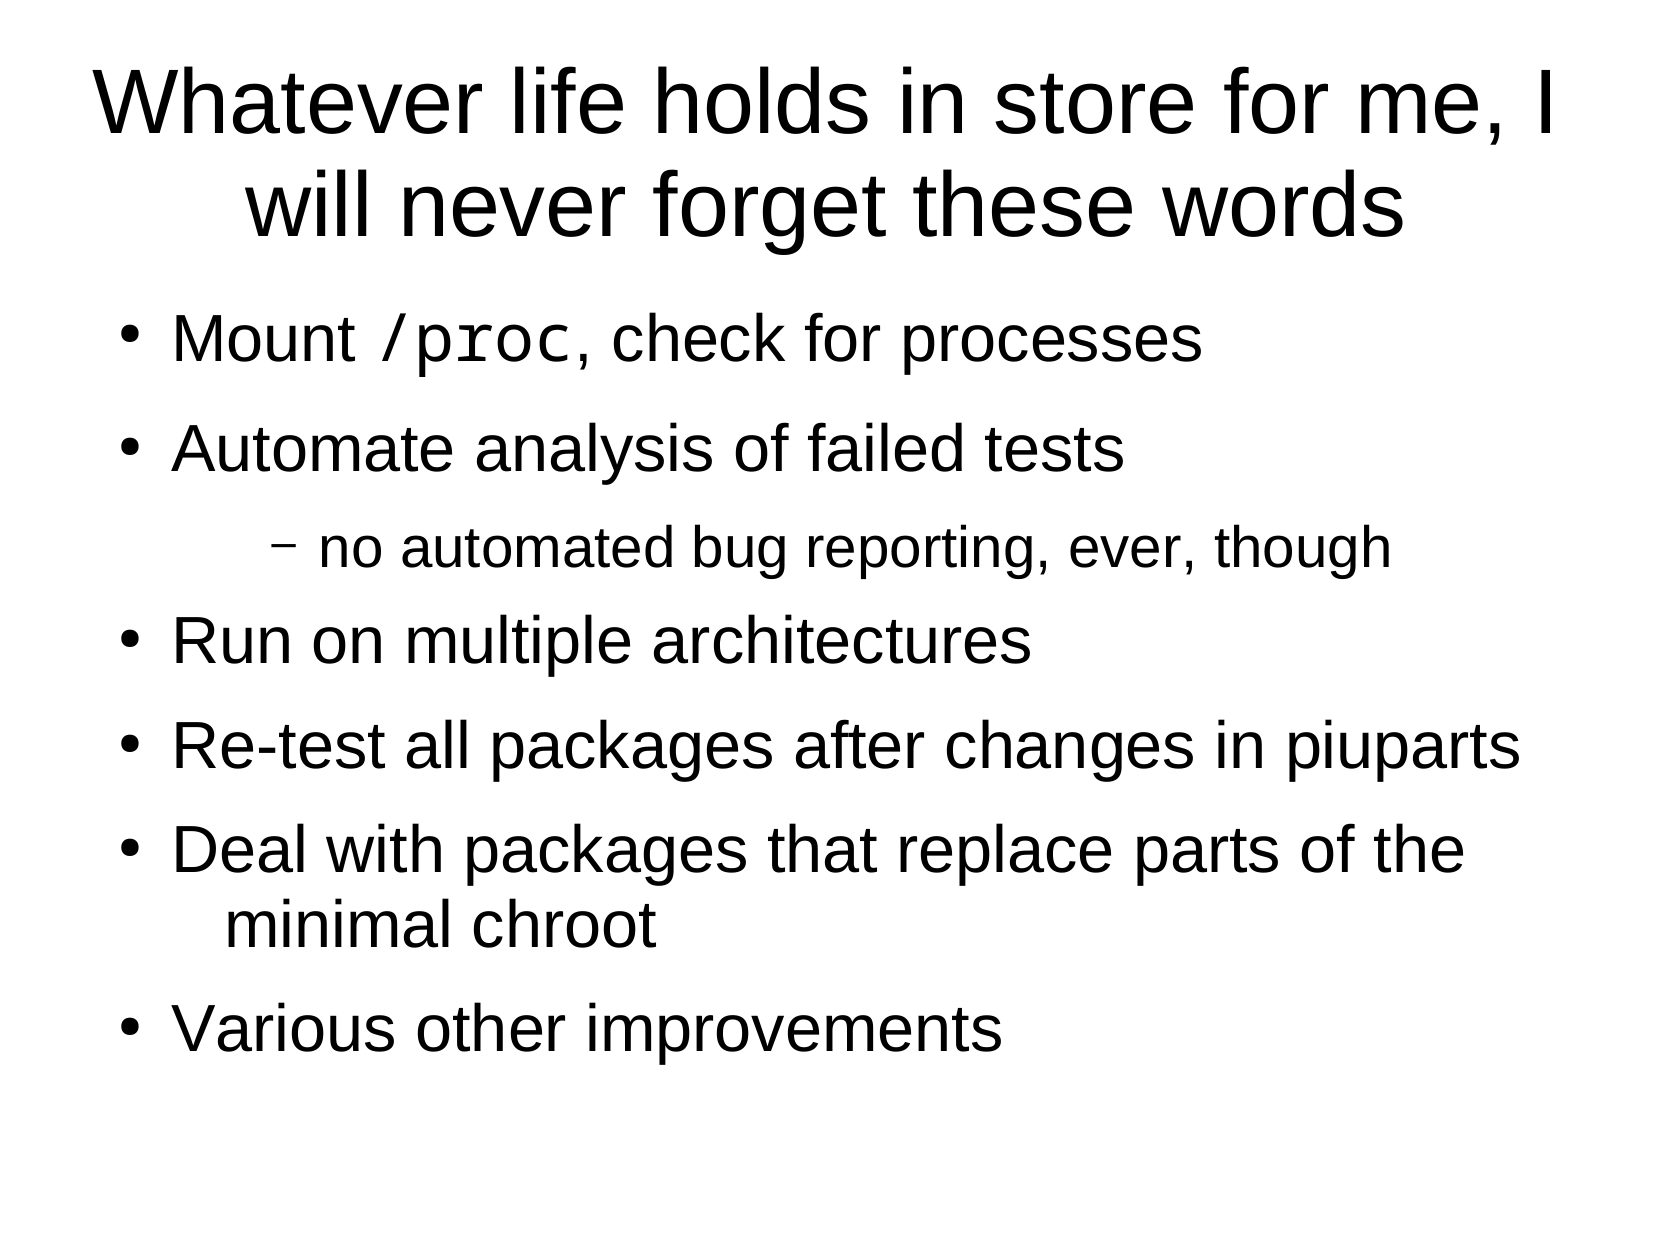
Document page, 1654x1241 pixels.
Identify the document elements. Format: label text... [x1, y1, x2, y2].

title Whatever life holds in store for me, I will never forget these words [82, 38, 1571, 267]
list Mount /proc, check for processes Automate analysis of failed tests no automated bug reporting, ever, though Run on multiple architectures Re-test all packages after changes in piuparts Deal with packages that replace parts of the minimal chroot Various other improvements [82, 290, 1571, 1117]
